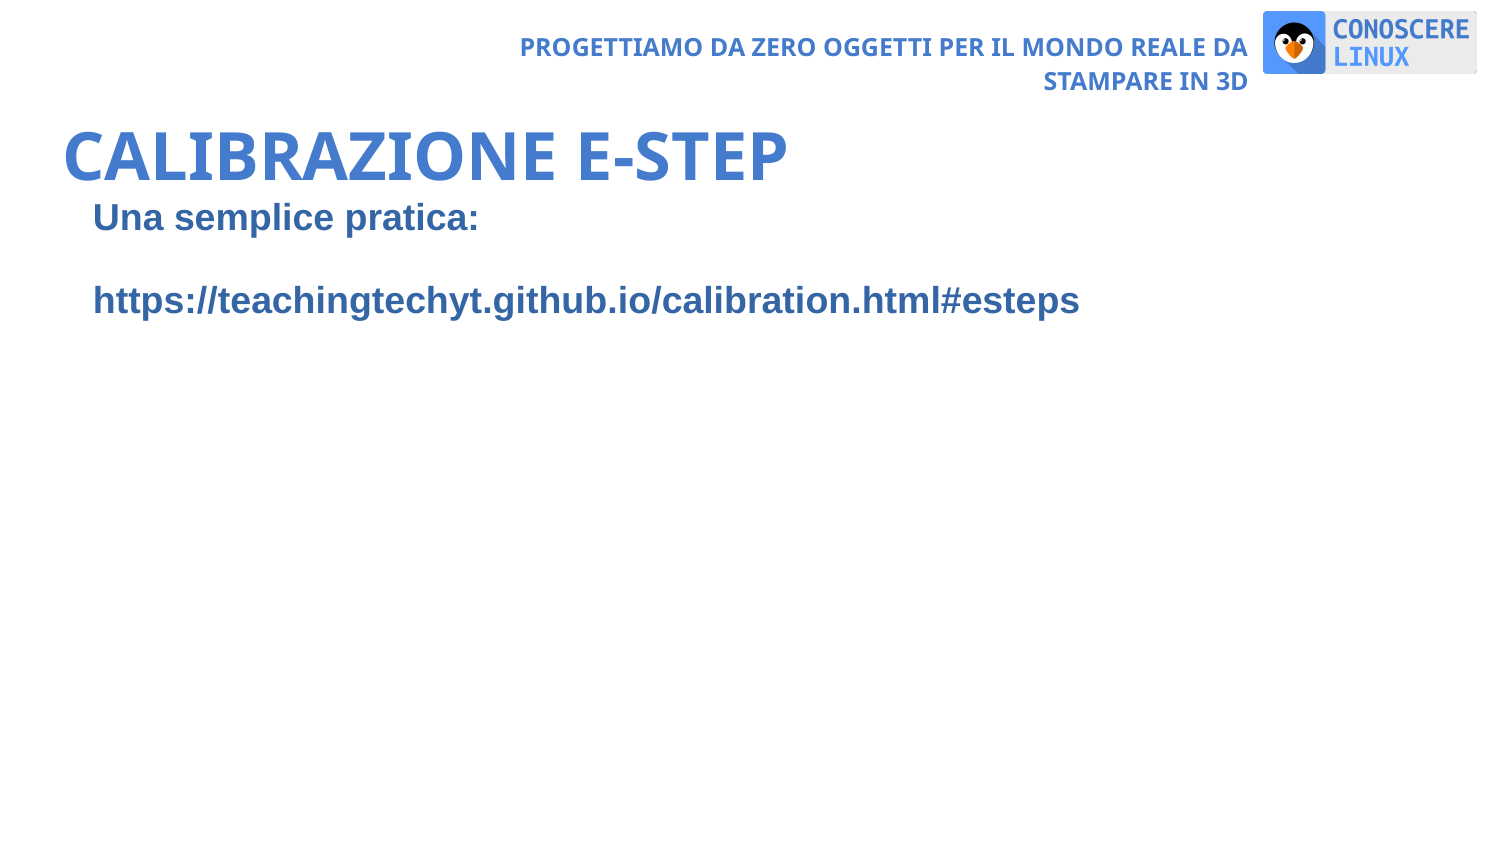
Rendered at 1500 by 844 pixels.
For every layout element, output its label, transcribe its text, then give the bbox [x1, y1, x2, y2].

picture [1263, 11, 1477, 74]
text_box CALIBRAZIONE E-STEP [47, 102, 1276, 189]
text_box Una semplice pratica: https://teachingtechyt.github.io/calibration.html#esteps [78, 188, 1442, 512]
text_box PROGETTIAMO DA ZERO OGGETTI PER IL MONDO REALE DA STAMPARE IN 3D [437, 21, 1264, 91]
